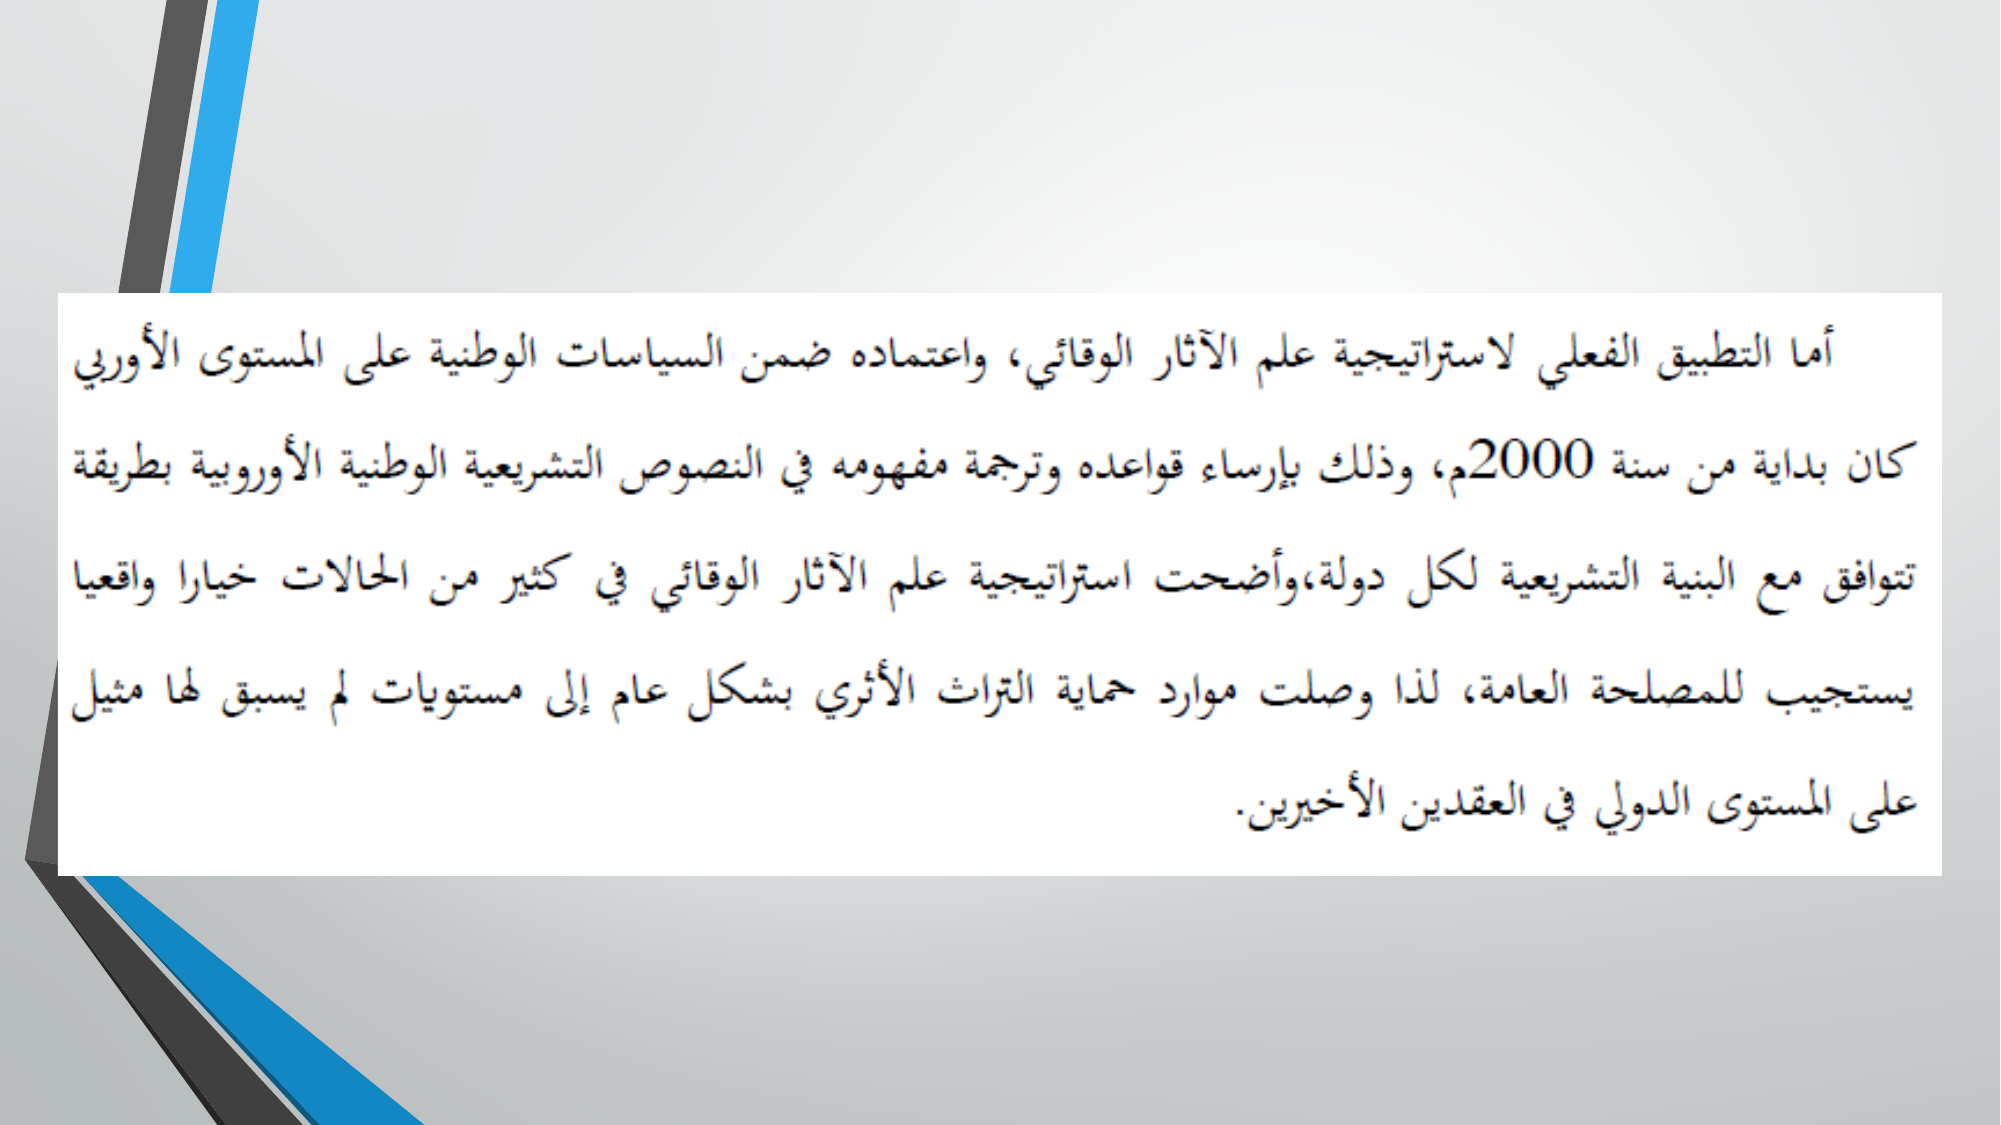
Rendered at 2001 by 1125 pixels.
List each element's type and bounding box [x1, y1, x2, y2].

picture [57, 293, 1942, 876]
